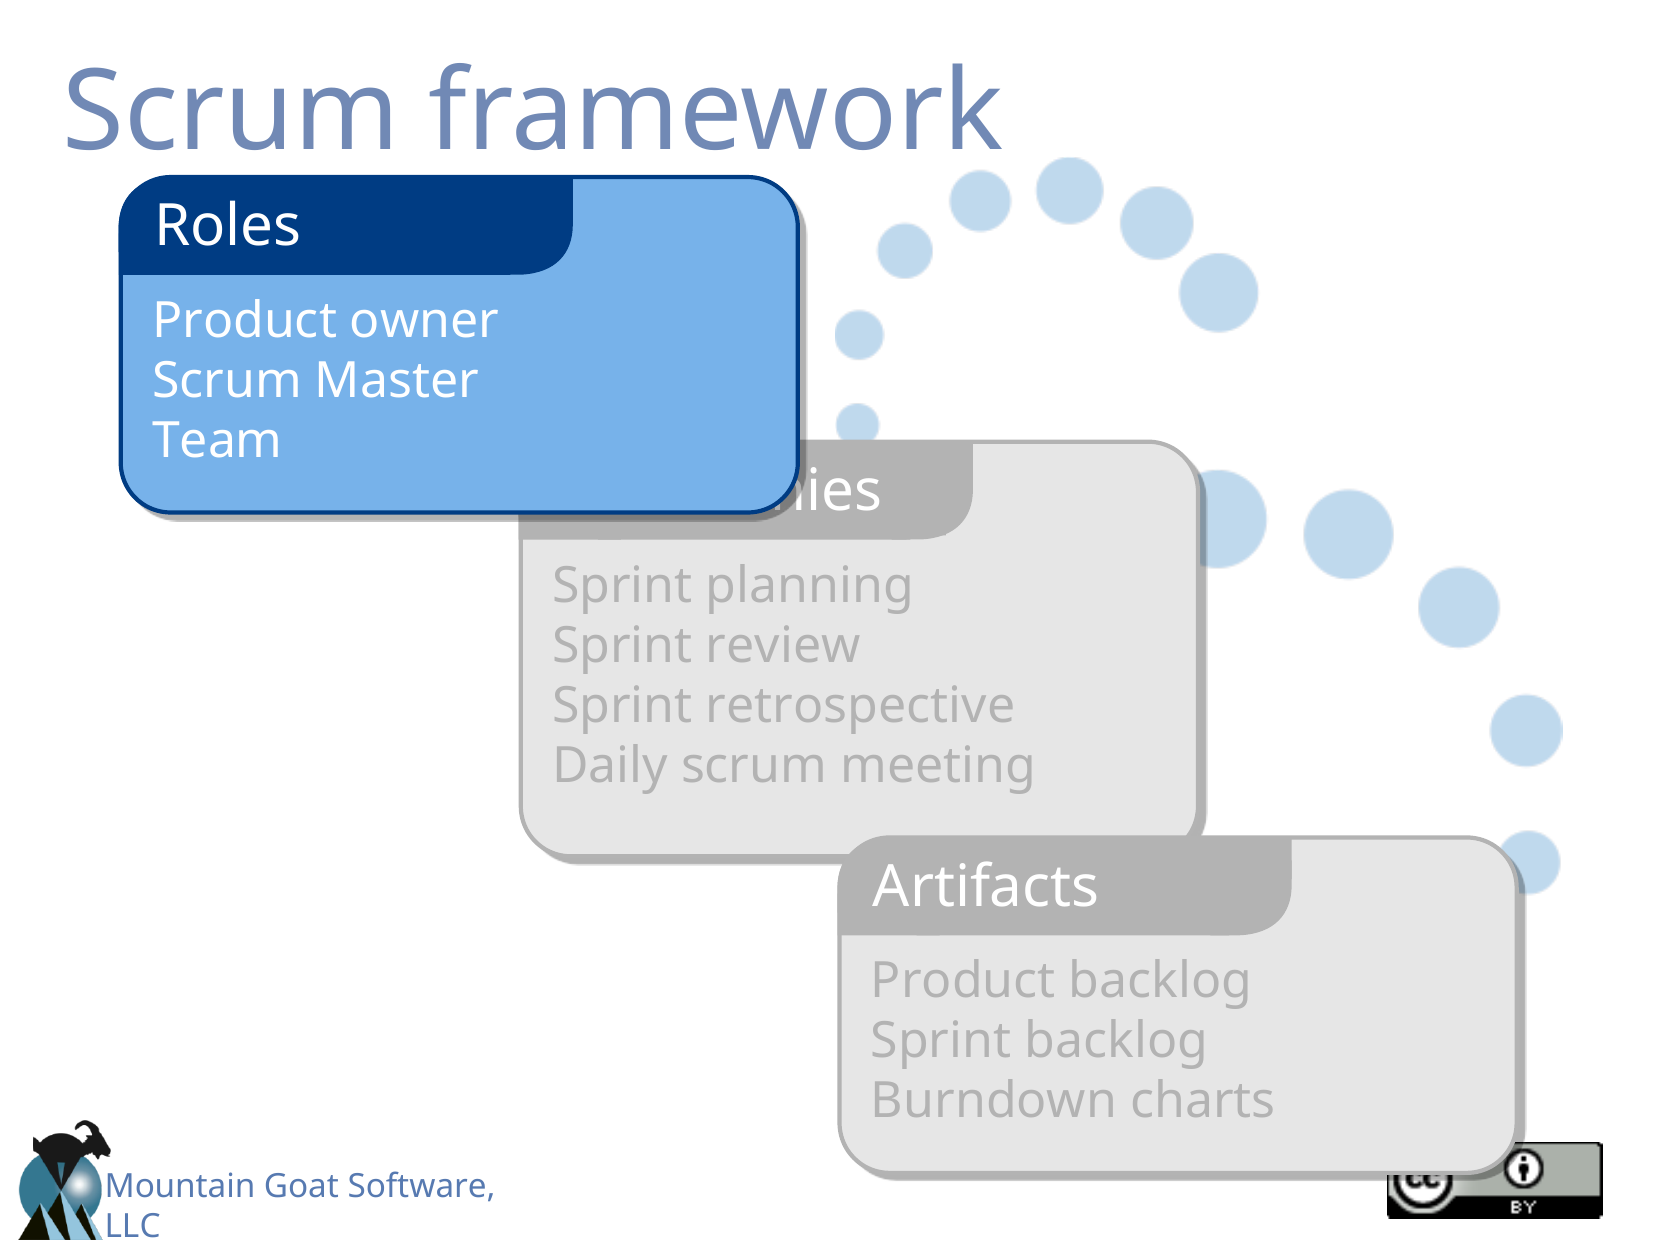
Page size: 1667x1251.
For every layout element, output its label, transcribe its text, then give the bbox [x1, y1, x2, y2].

text_box Product owner Scrum Master Team [143, 279, 605, 496]
text_box Sprint planning Sprint review Sprint retrospective Daily scrum meeting [543, 543, 1148, 828]
text_box Roles [145, 179, 494, 271]
text_box Artifacts [864, 839, 1213, 932]
picture [18, 1120, 111, 1240]
picture [1387, 1142, 1603, 1219]
picture [835, 194, 1563, 1096]
title Scrum framework [56, 18, 1609, 194]
text_box Ceremonies [545, 443, 946, 536]
text_box Product backlog Sprint backlog Burndown charts [862, 939, 1482, 1157]
picture [835, 857, 845, 1096]
text_box [118, 177, 1517, 1173]
